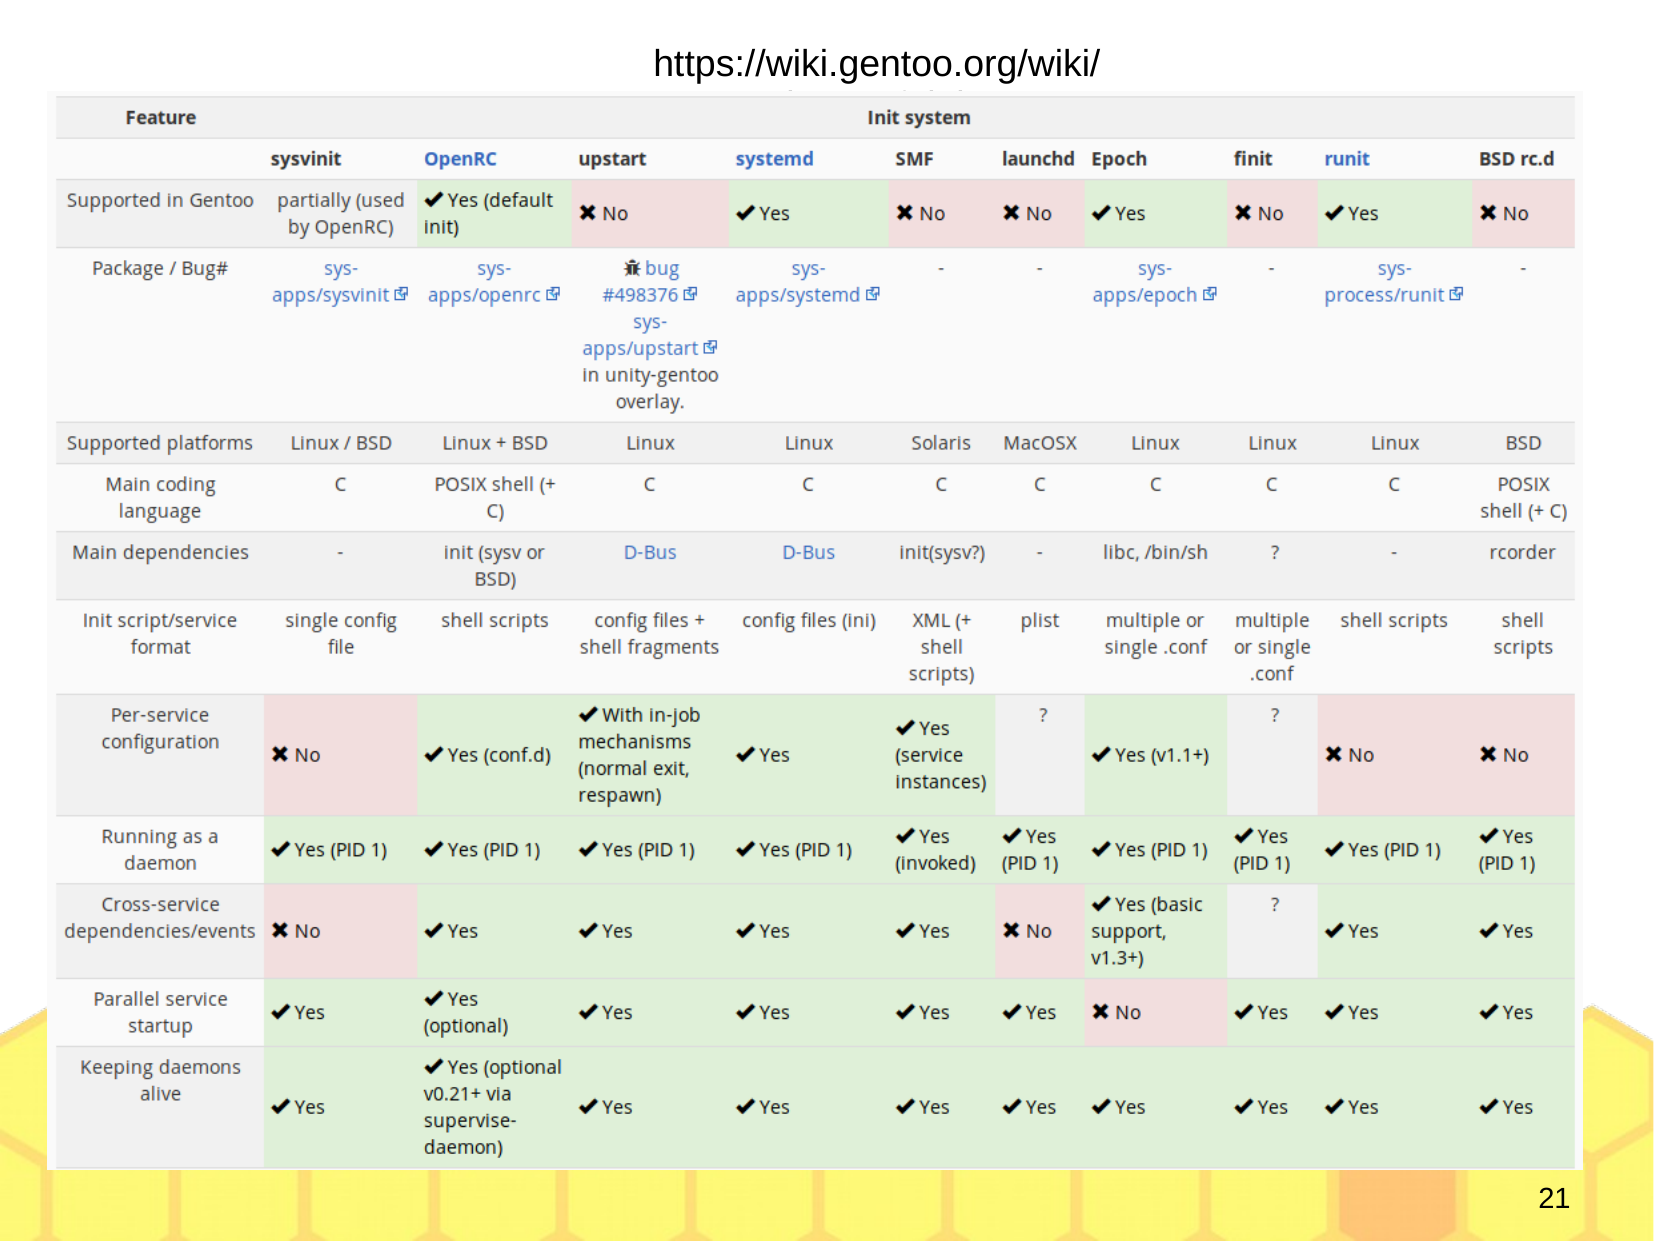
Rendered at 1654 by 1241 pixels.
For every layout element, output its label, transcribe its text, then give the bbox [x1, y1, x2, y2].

picture [0, 91, 1654, 1241]
text_box https://wiki.gentoo.org/wiki/Comparison_of_init_systems [638, 35, 1595, 88]
